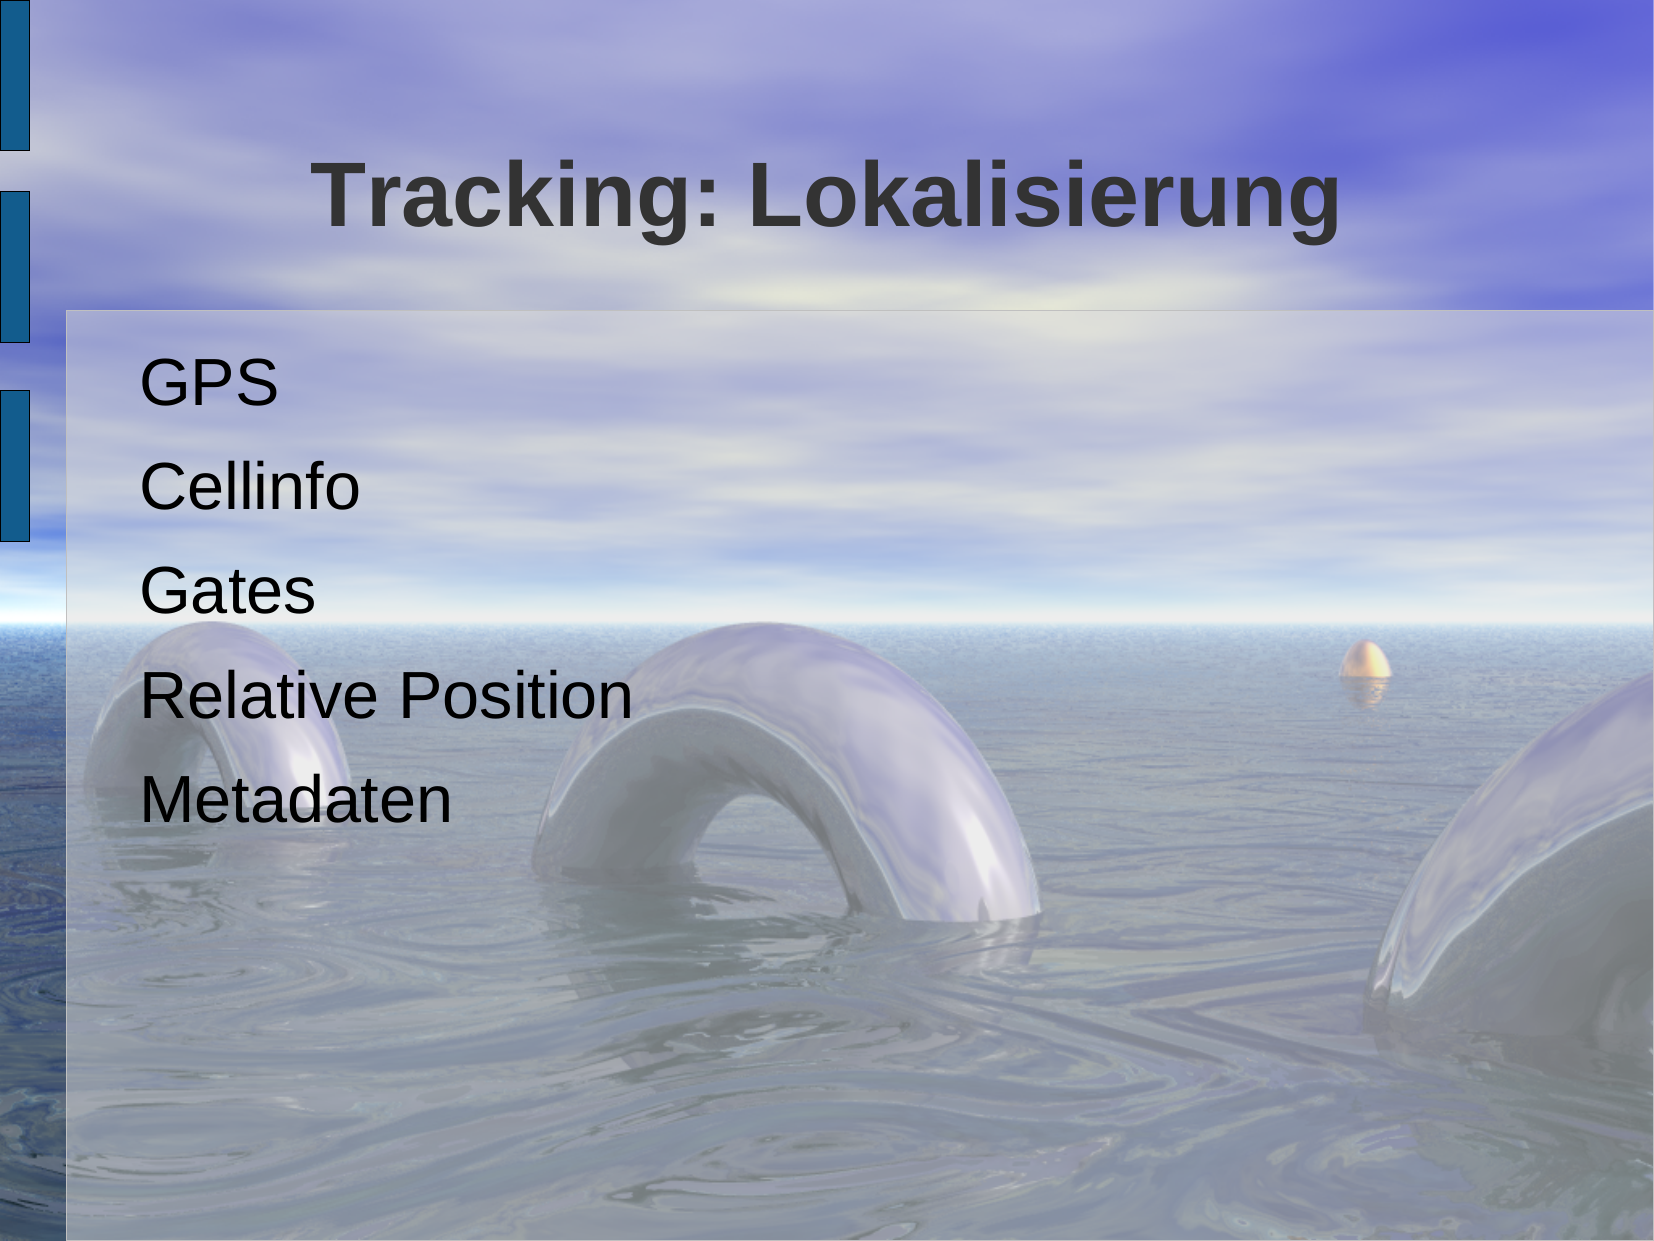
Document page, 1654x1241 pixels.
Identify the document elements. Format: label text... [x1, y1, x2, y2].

picture [0, 0, 1654, 1241]
list GPS Cellinfo Gates Relative Position Metadaten [121, 344, 1534, 1112]
title Tracking: Lokalisierung [121, 91, 1534, 299]
